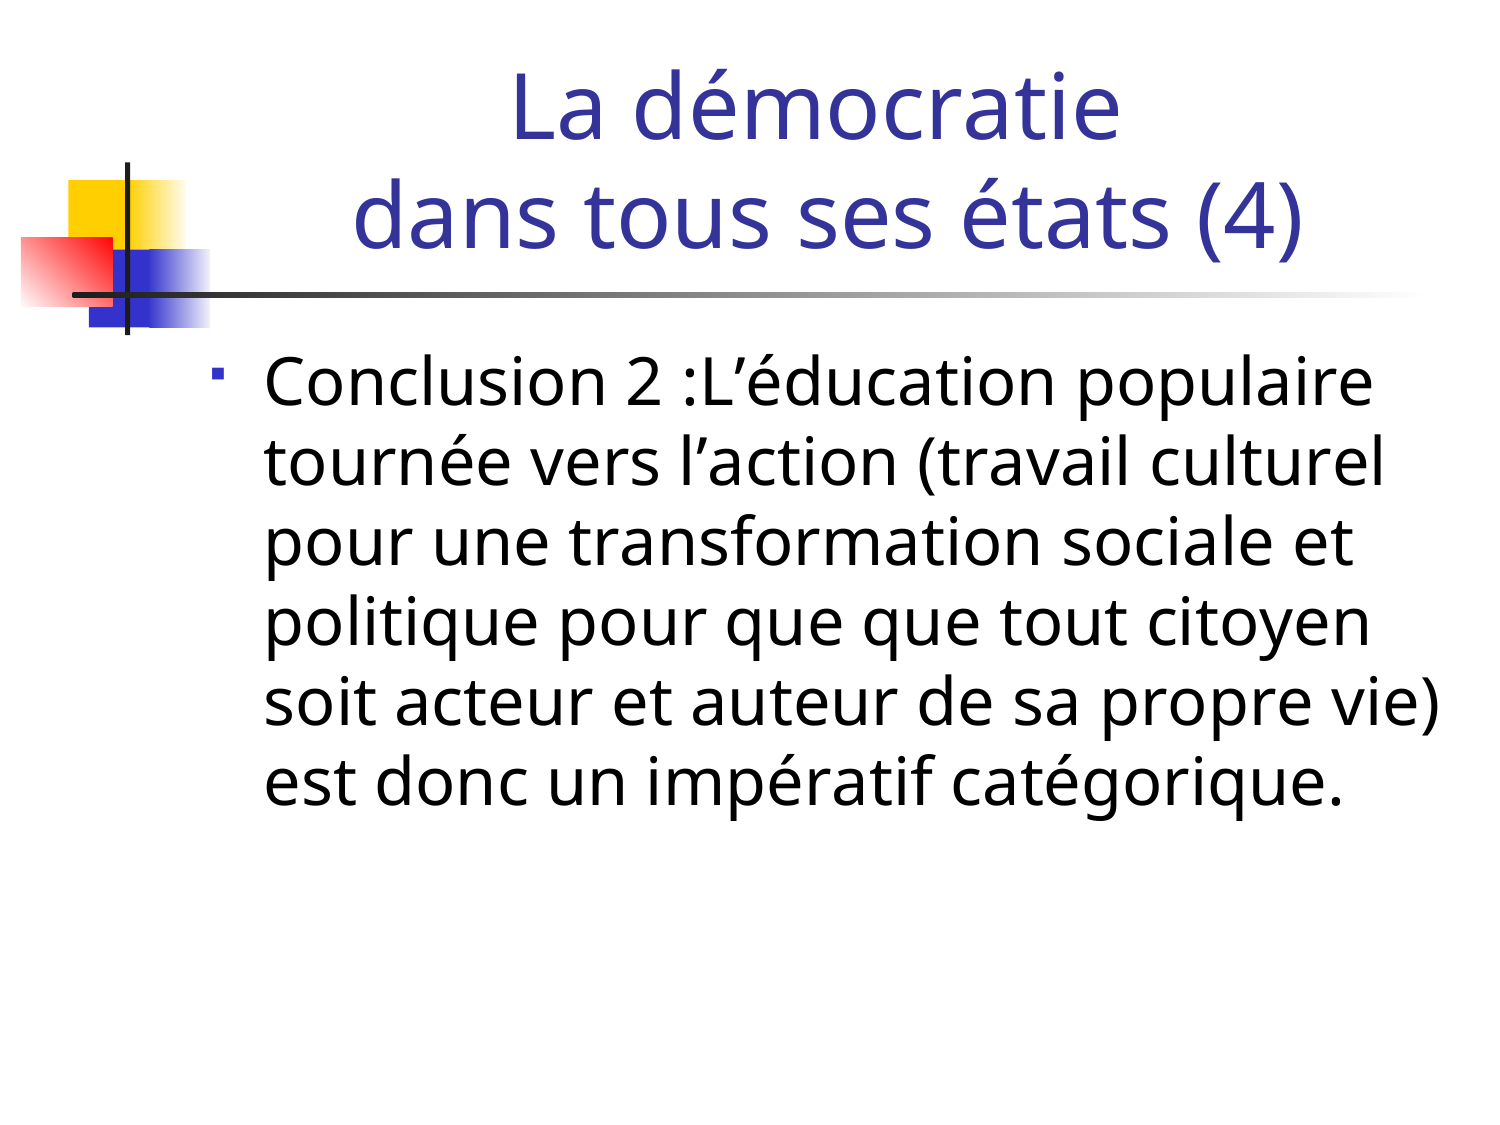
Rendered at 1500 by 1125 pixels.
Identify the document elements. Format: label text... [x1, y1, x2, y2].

title La démocratie dans tous ses états (4) [188, 35, 1468, 276]
list Conclusion 2 :L’éducation populaire tournée vers l’action (travail culturel pour une transformation sociale et politique pour que que tout citoyen soit acteur et auteur de sa propre vie) est donc un impératif catégorique. [193, 331, 1469, 1007]
